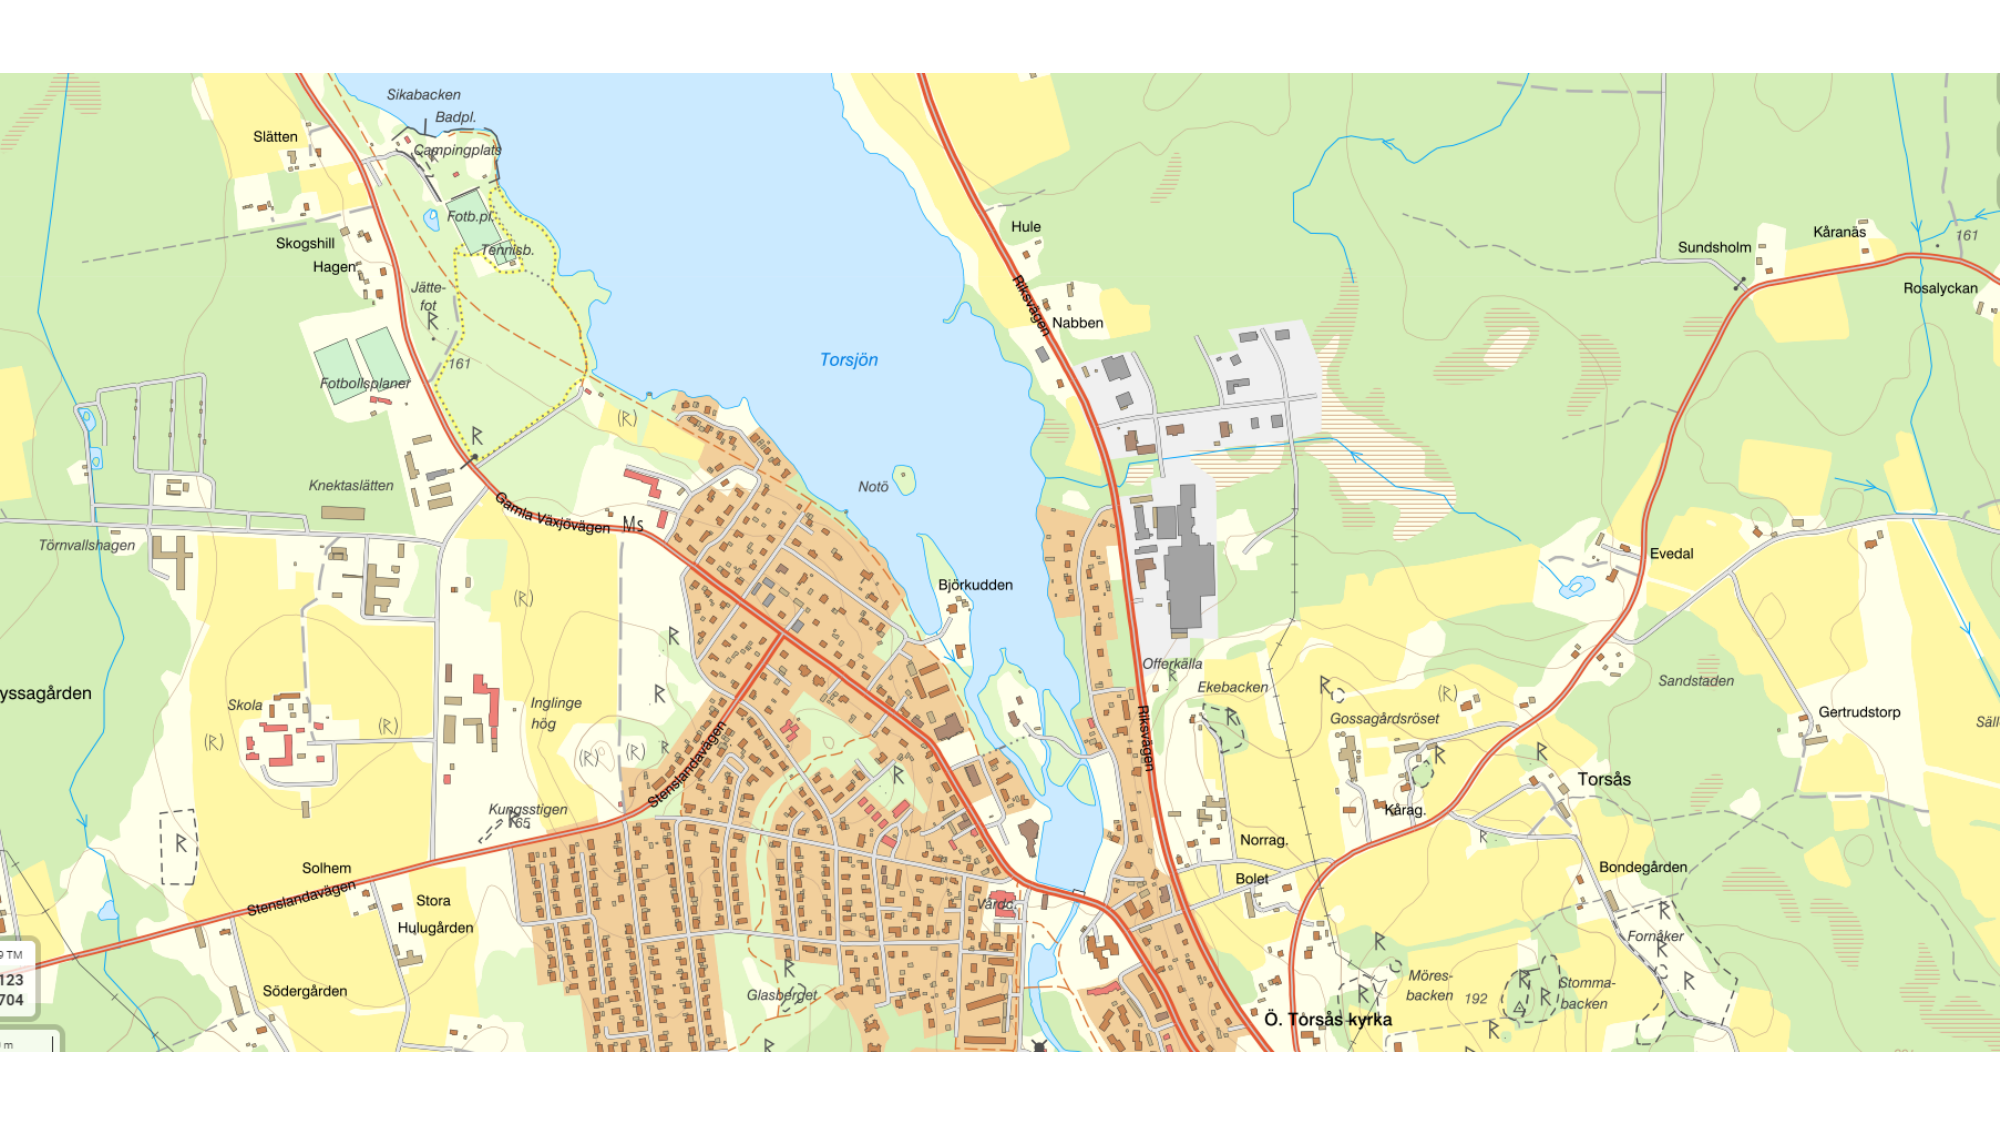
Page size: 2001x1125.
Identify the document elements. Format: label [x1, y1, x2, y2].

picture [0, 73, 2000, 1052]
